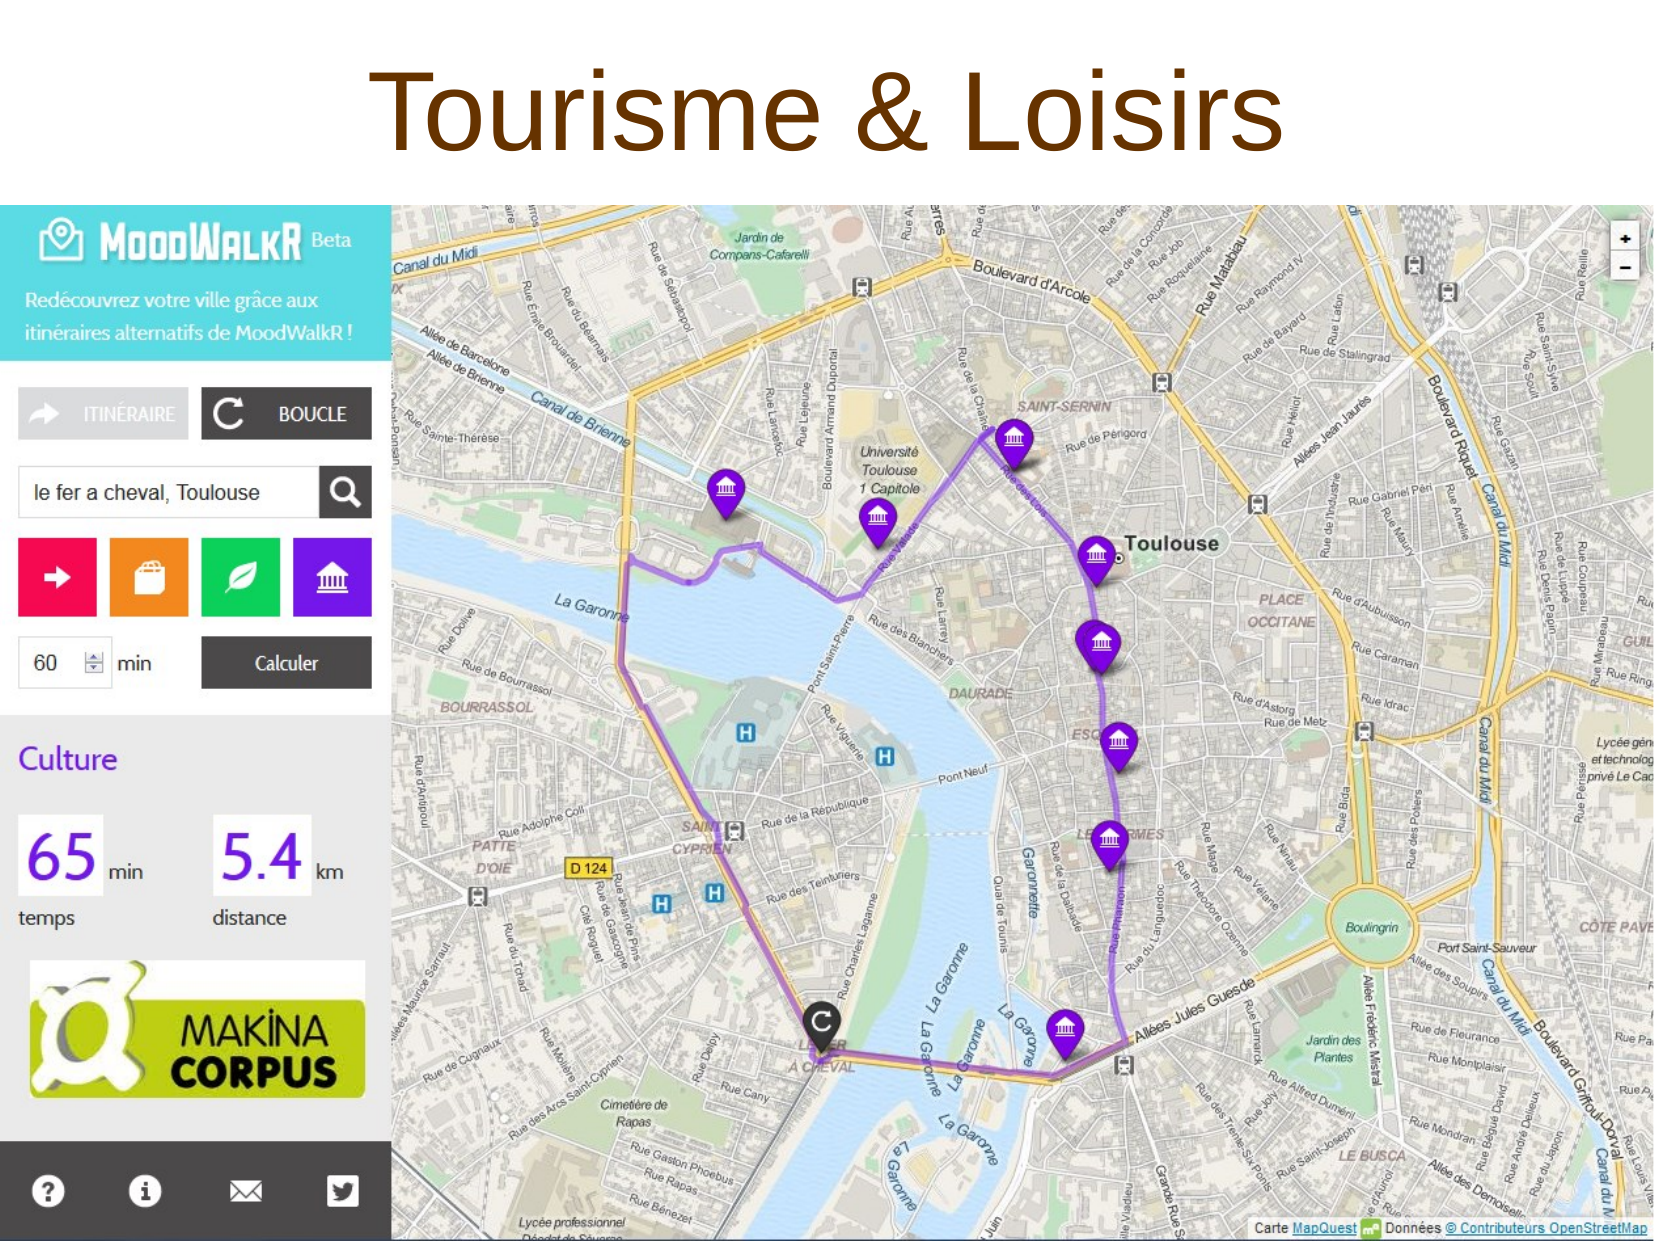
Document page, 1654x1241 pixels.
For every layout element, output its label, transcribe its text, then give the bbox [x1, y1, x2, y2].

picture [0, 205, 1654, 1241]
title Tourisme & Loisirs [82, 40, 1571, 182]
